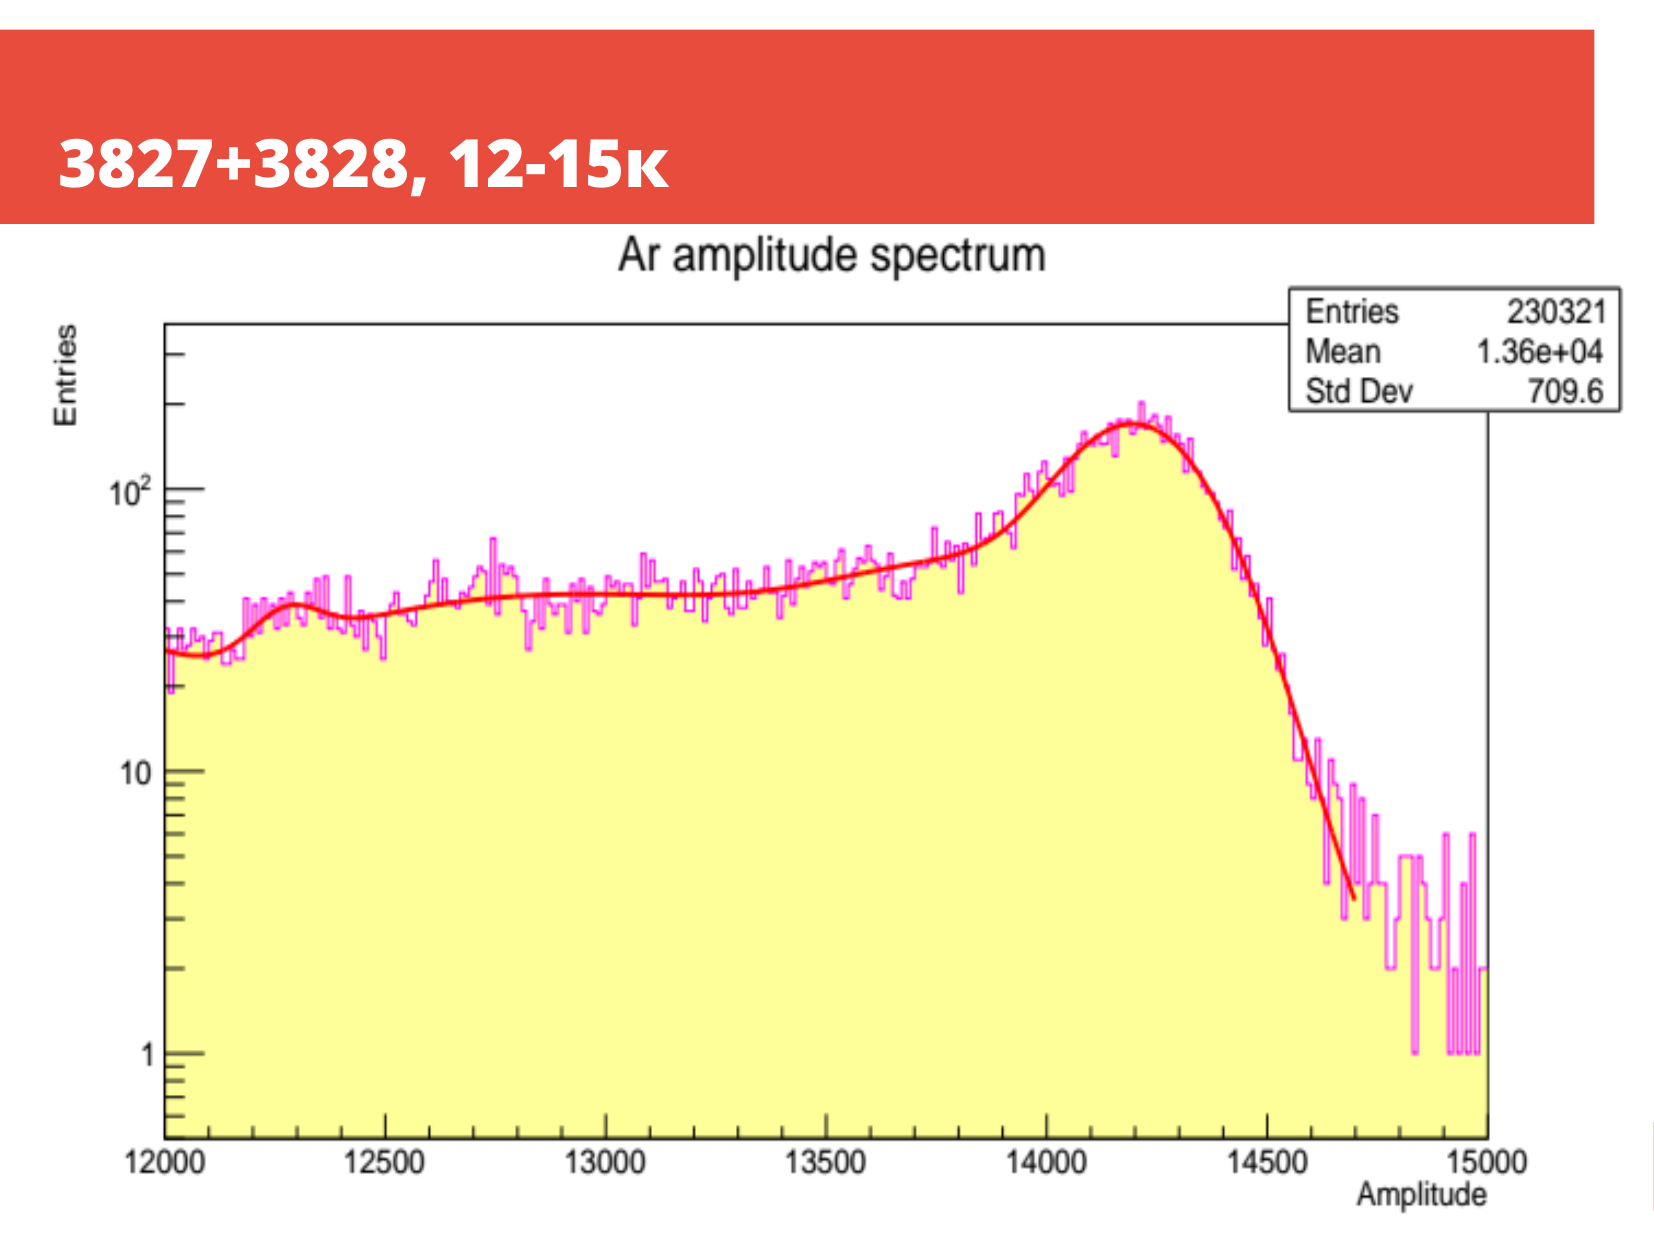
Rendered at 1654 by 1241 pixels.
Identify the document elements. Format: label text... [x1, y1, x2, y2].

title 3827+3828, 12-15к [59, 59, 1595, 207]
picture [0, 224, 1654, 1241]
